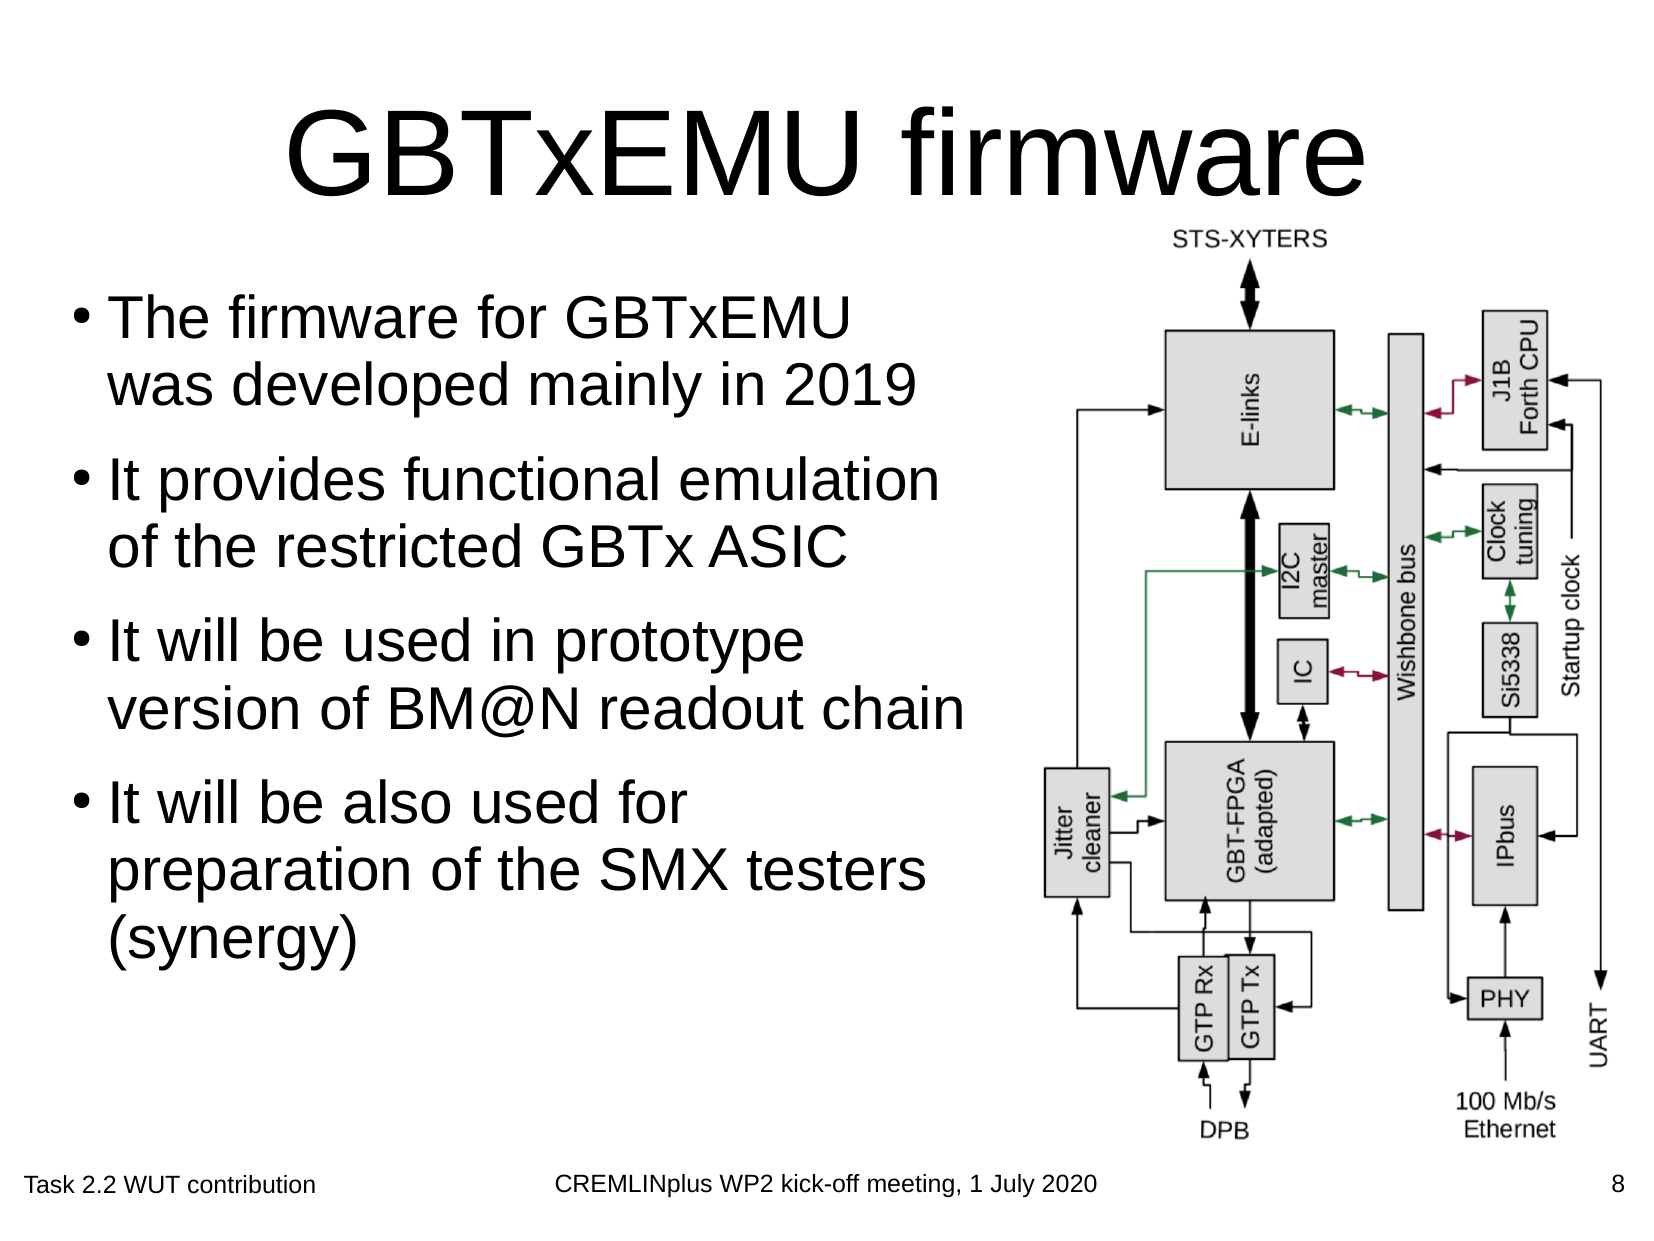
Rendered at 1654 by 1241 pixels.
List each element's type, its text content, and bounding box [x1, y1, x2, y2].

title GBTxEMU firmware [82, 49, 1571, 257]
list The firmware for GBTxEMU was developed mainly in 2019 It provides functional emulation of the restricted GBTx ASIC It will be used in prototype version of BM@N readout chain It will be also used for preparation of the SMX testers (synergy) [59, 283, 969, 1075]
picture [1035, 217, 1630, 1158]
